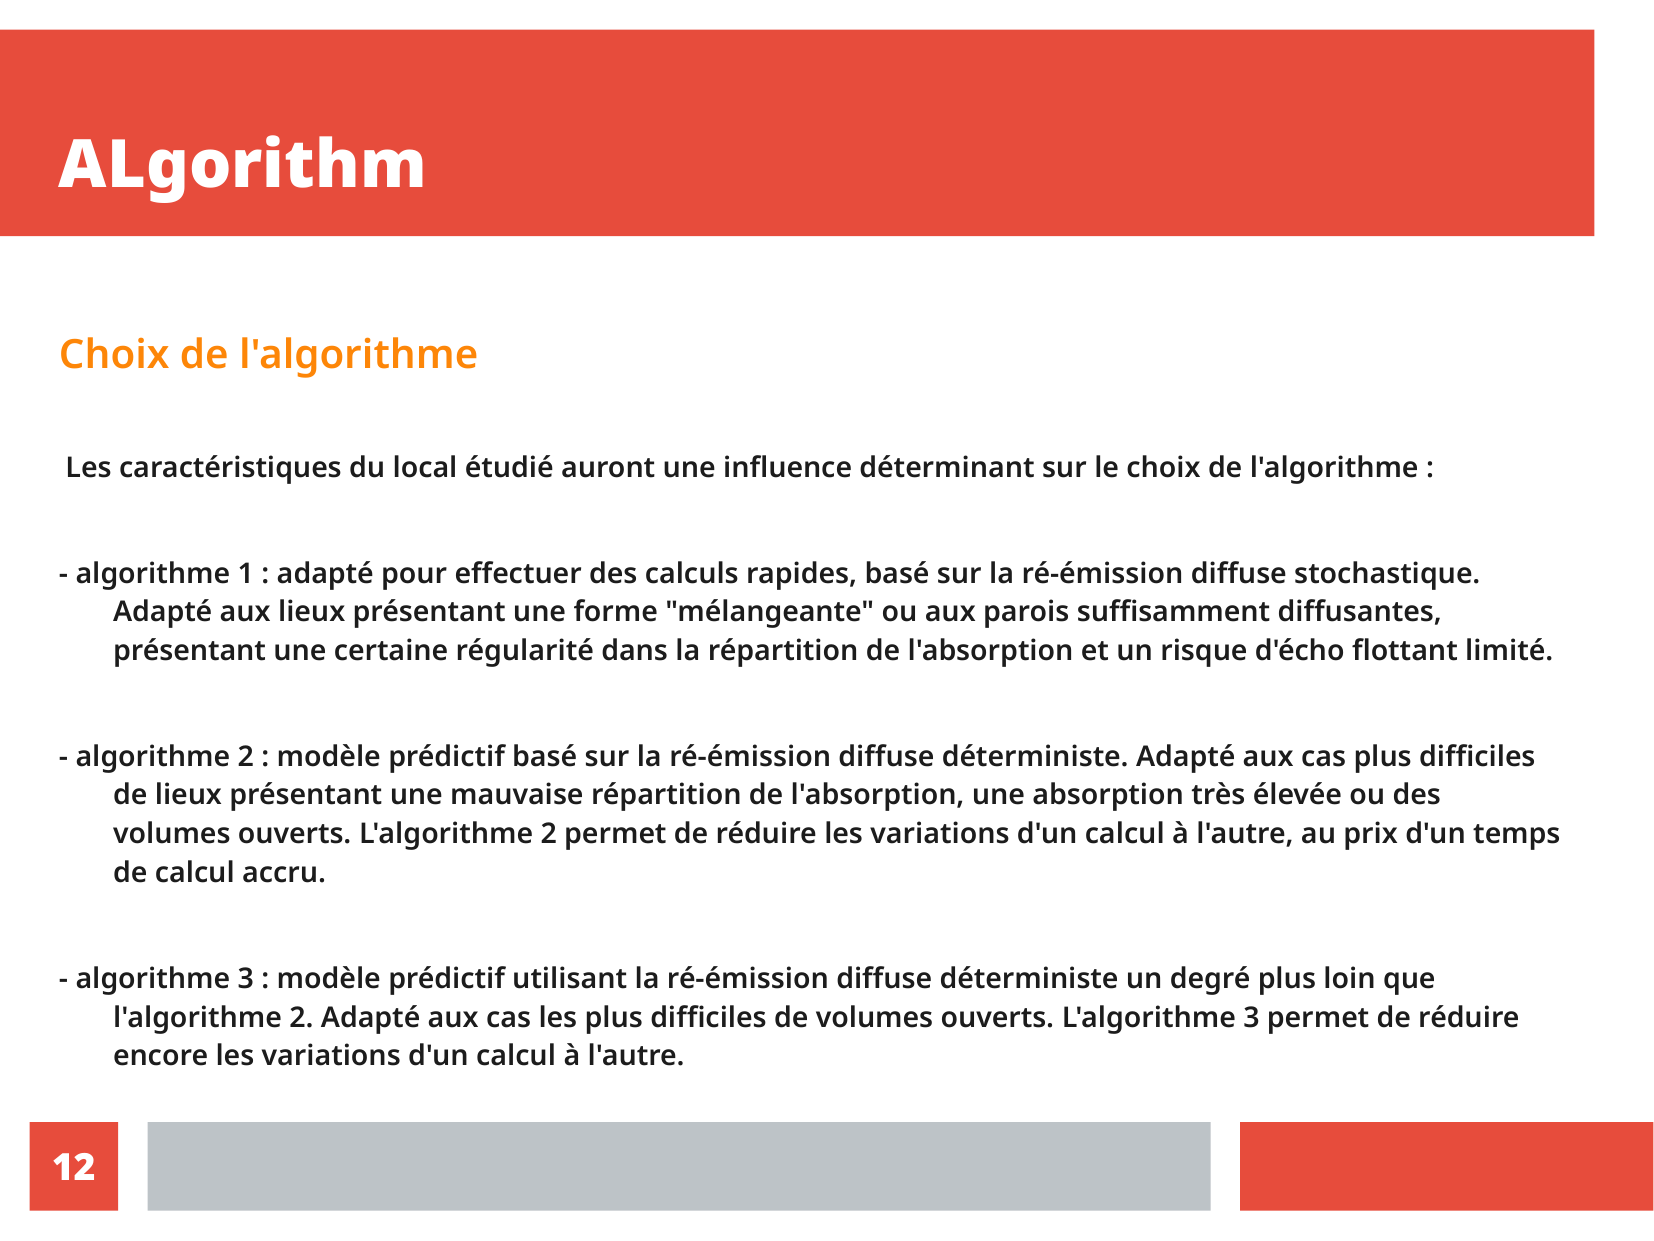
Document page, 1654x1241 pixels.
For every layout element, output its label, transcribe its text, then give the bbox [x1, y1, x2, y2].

list Choix de l'algorithme Les caractéristiques du local étudié auront une influence déterminant sur le choix de l'algorithme : - algorithme 1 : adapté pour effectuer des calculs rapides, basé sur la ré-émission diffuse stochastique. Adapté aux lieux présentant une forme "mélangeante" ou aux parois suffisamment diffusantes, présentant une certaine régularité dans la répartition de l'absorption et un risque d'écho flottant limité. - algorithme 2 : modèle prédictif basé sur la ré-émission diffuse déterministe. Adapté aux cas plus difficiles de lieux présentant une mauvaise répartition de l'absorption, une absorption très élevée ou des volumes ouverts. L'algorithme 2 permet de réduire les variations d'un calcul à l'autre, au prix d'un temps de calcul accru. - algorithme 3 : modèle prédictif utilisant la ré-émission diffuse déterministe un degré plus loin que l'algorithme 2. Adapté aux cas les plus difficiles de volumes ouverts. L'algorithme 3 permet de réduire encore les variations d'un calcul à l'autre. [59, 324, 1565, 1093]
title ALgorithm [59, 59, 1595, 207]
